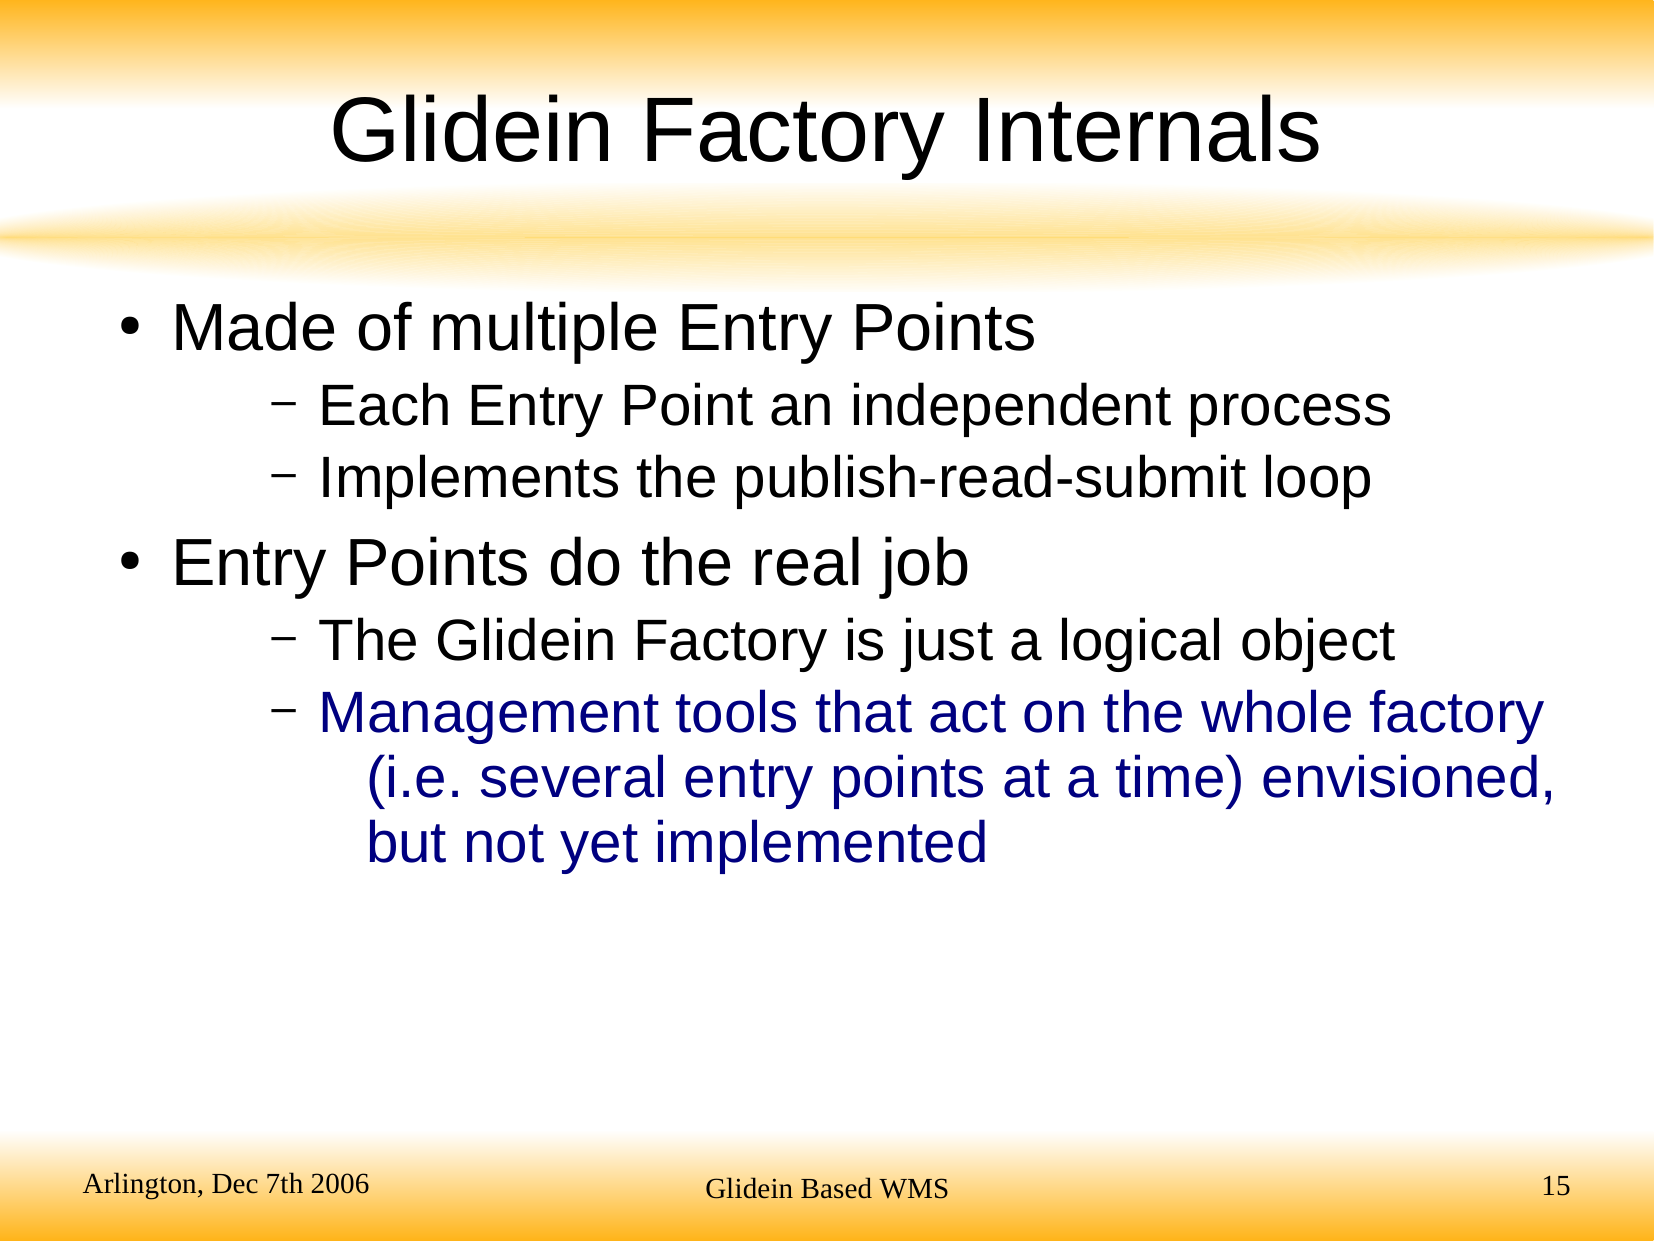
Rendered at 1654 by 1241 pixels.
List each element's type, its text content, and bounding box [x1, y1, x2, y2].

text_box VO frontend [18, 235, 1635, 239]
list Made of multiple Entry Points Each Entry Point an independent process Implements the publish-read-submit loop Entry Points do the real job The Glidein Factory is just a logical object Management tools that act on the whole factory (i.e. several entry points at a time) envisioned, but not yet implemented [82, 290, 1571, 1094]
title Glidein Factory Internals [82, 25, 1571, 233]
